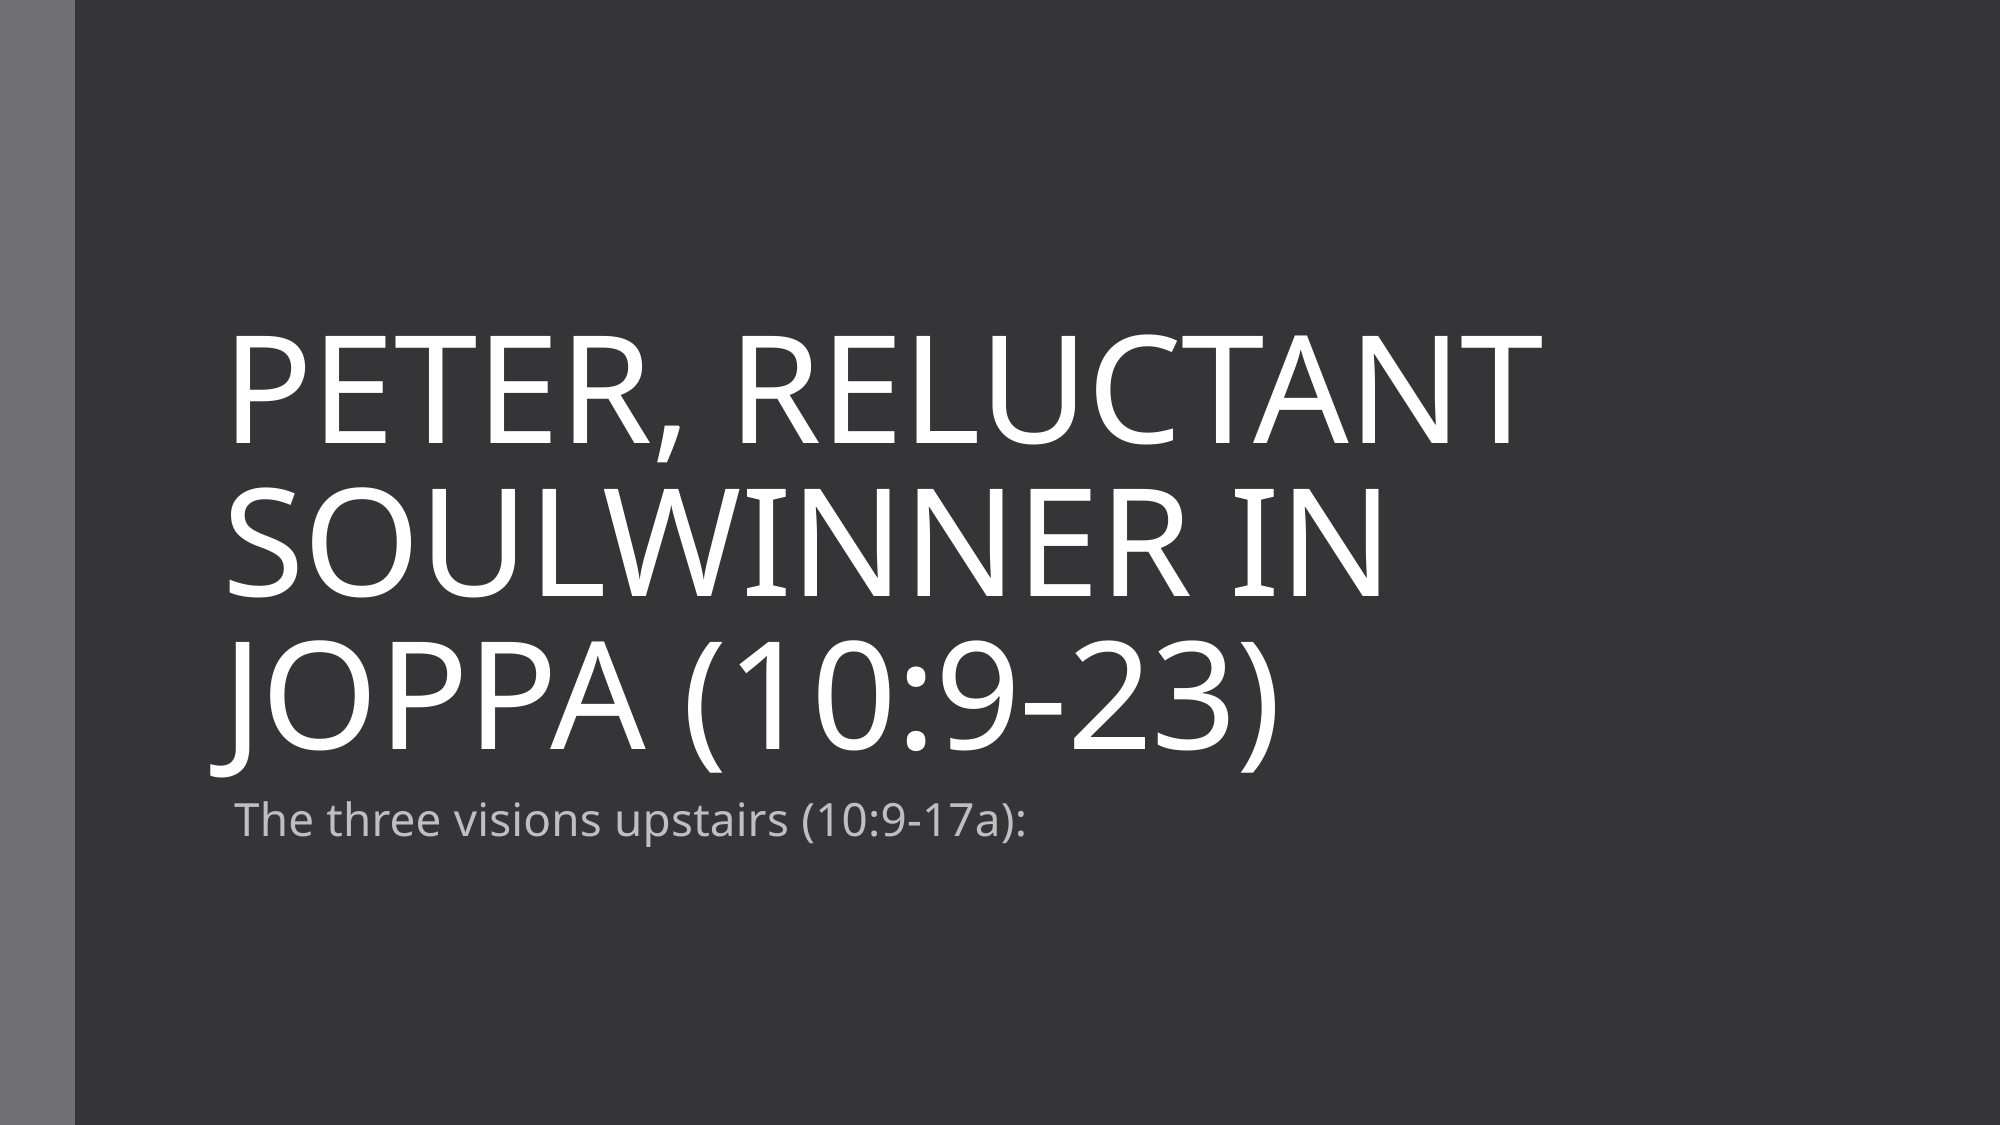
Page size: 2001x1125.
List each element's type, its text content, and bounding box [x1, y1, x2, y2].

subtitle The three visions upstairs (10:9-17a): [206, 787, 1752, 1066]
title PETER, RELUCTANT SOULWINNER IN JOPPA (10:9-23) [206, 124, 1752, 787]
